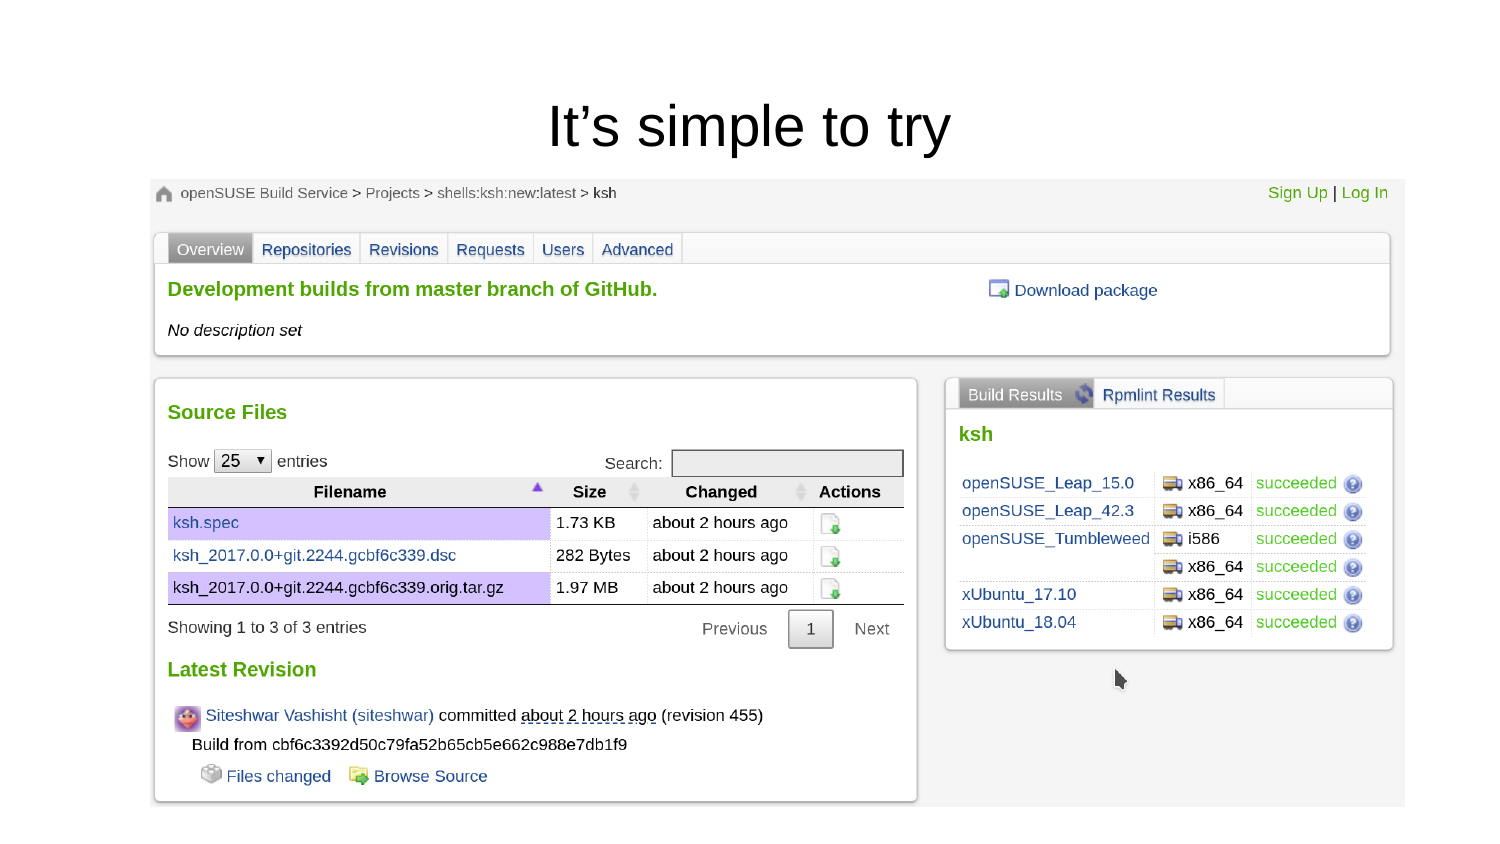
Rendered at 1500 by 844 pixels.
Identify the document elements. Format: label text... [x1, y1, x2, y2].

title It’s simple to try [51, 72, 1449, 167]
picture [150, 179, 1405, 807]
